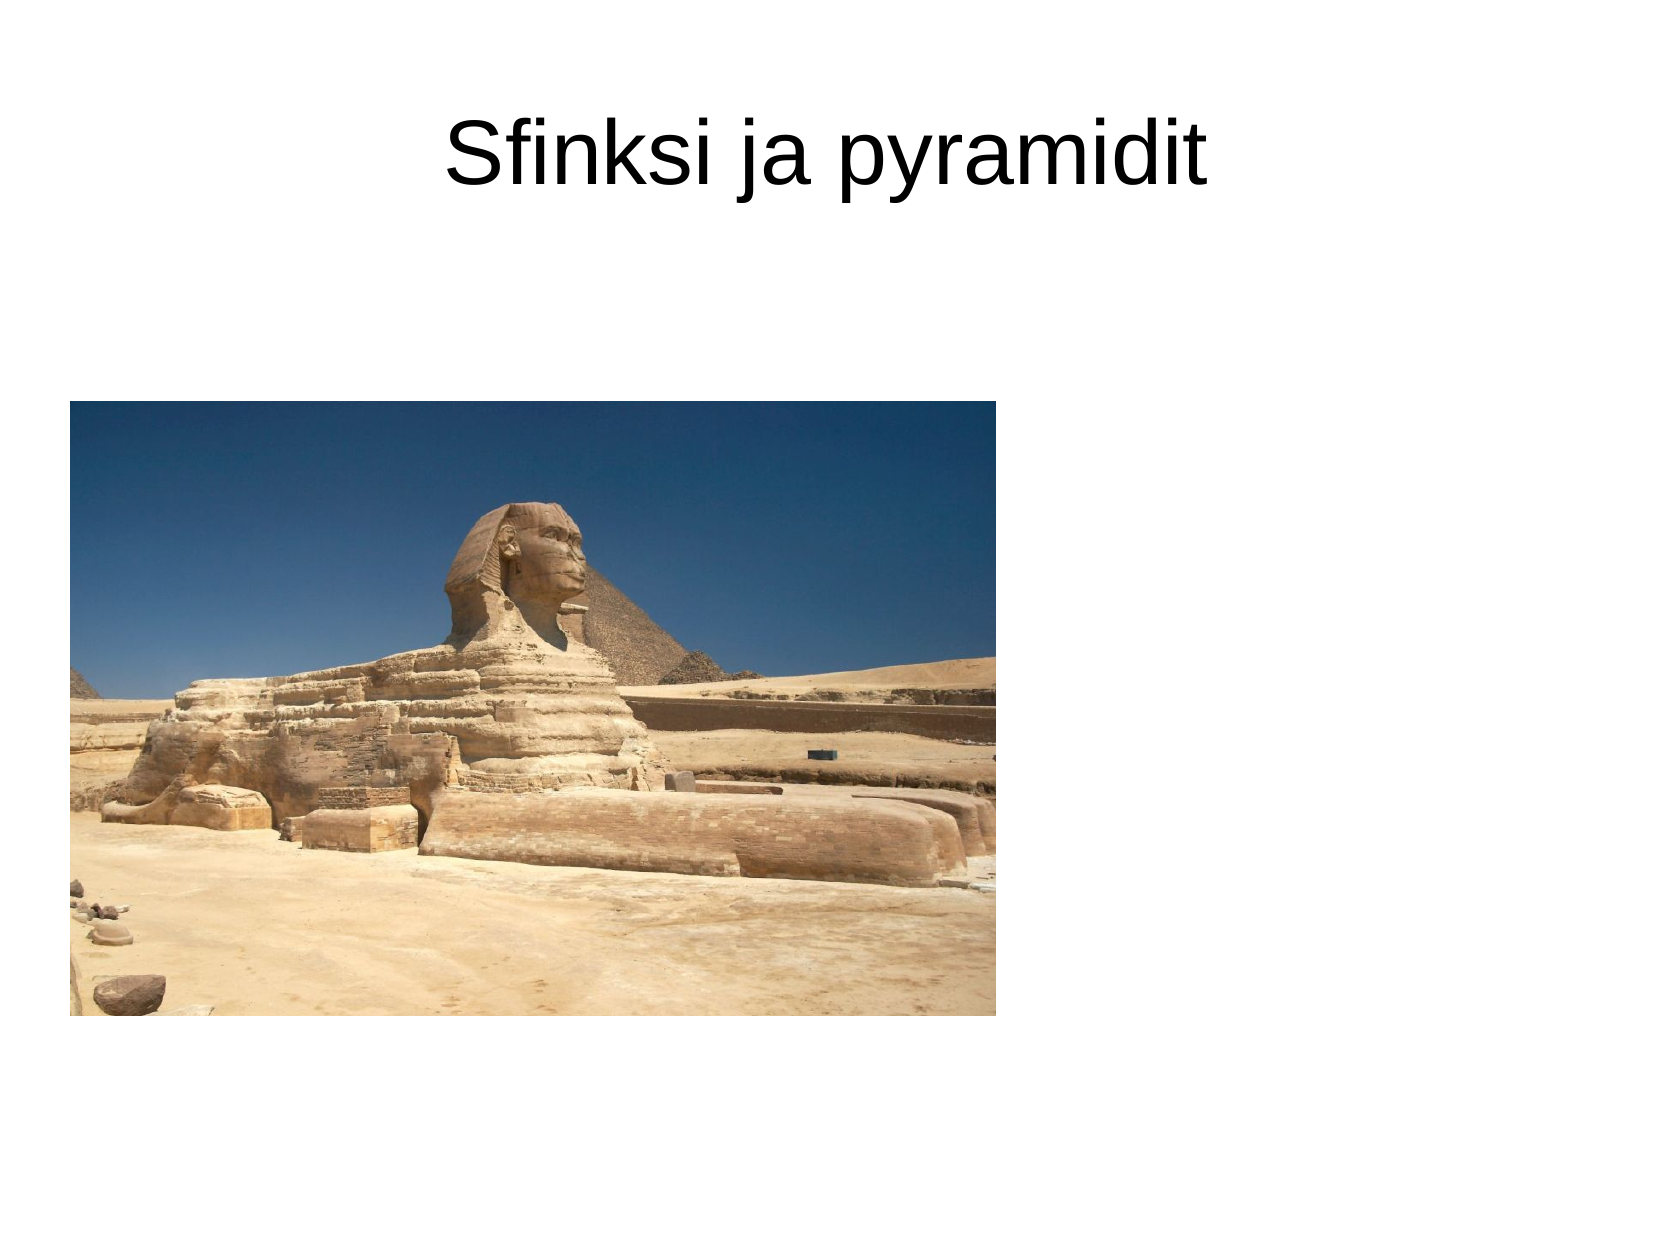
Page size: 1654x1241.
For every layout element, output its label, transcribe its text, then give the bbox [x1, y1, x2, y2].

title Sfinksi ja pyramidit [82, 49, 1571, 257]
picture [0, 0, 1654, 1241]
